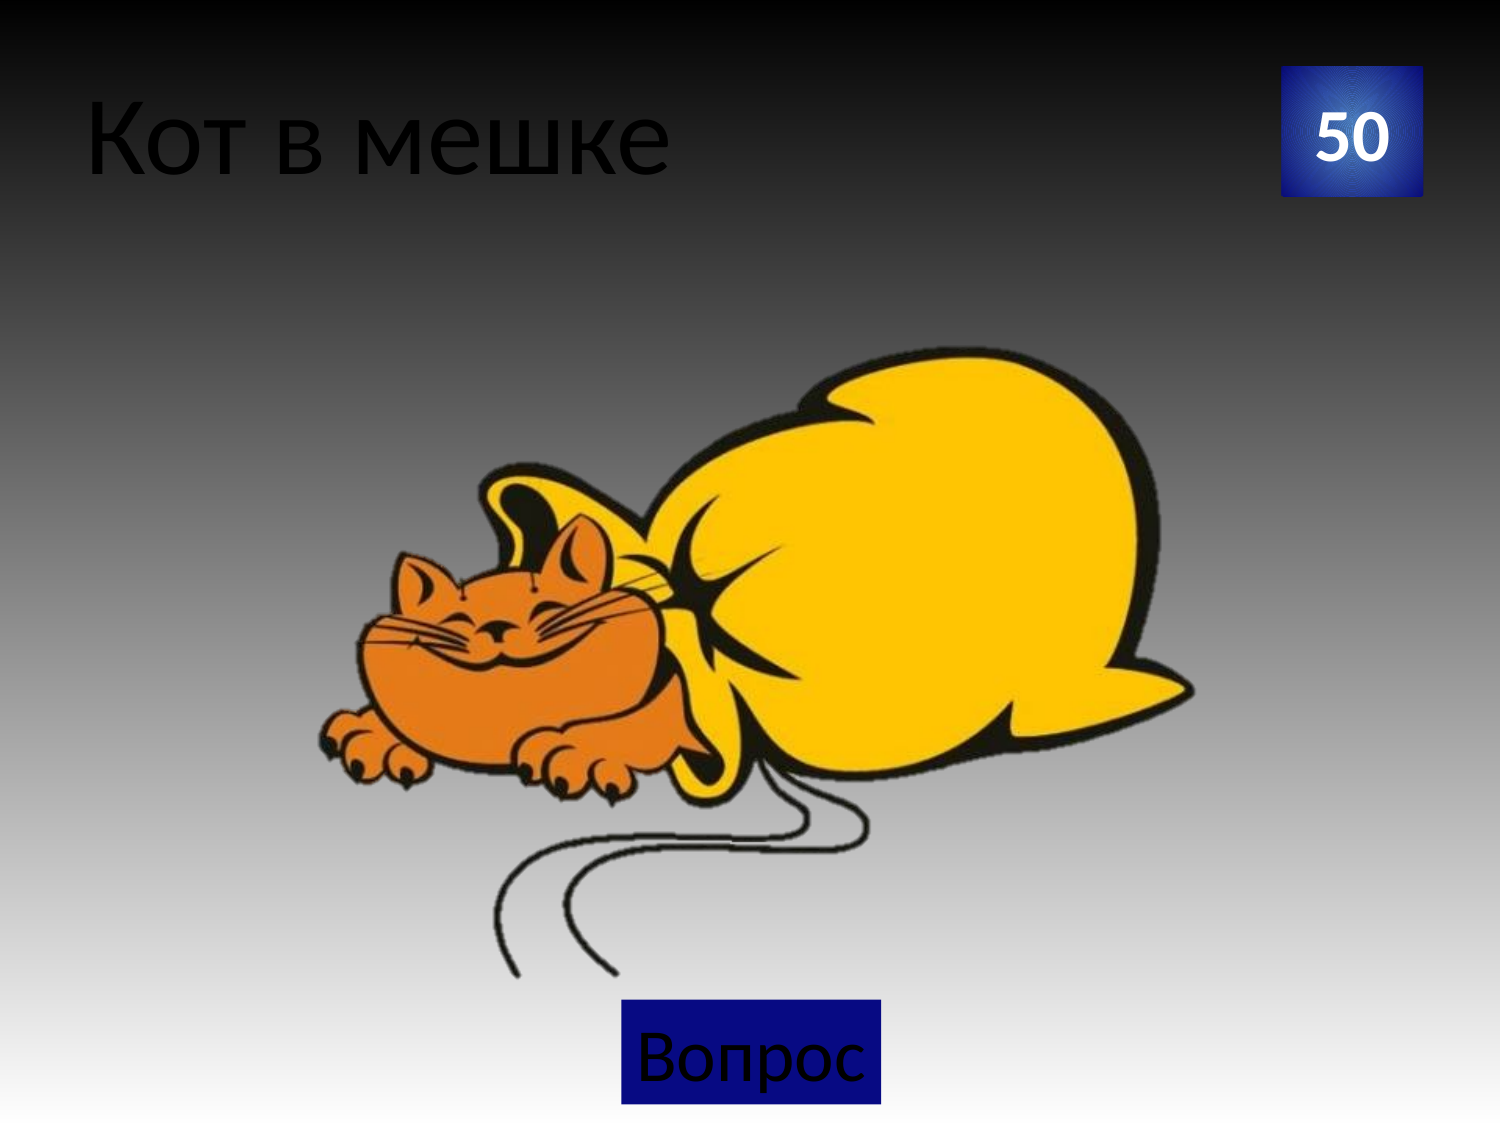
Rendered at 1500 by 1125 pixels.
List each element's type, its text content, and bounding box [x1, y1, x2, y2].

text_box 50 [1281, 66, 1424, 197]
picture [303, 338, 1211, 984]
